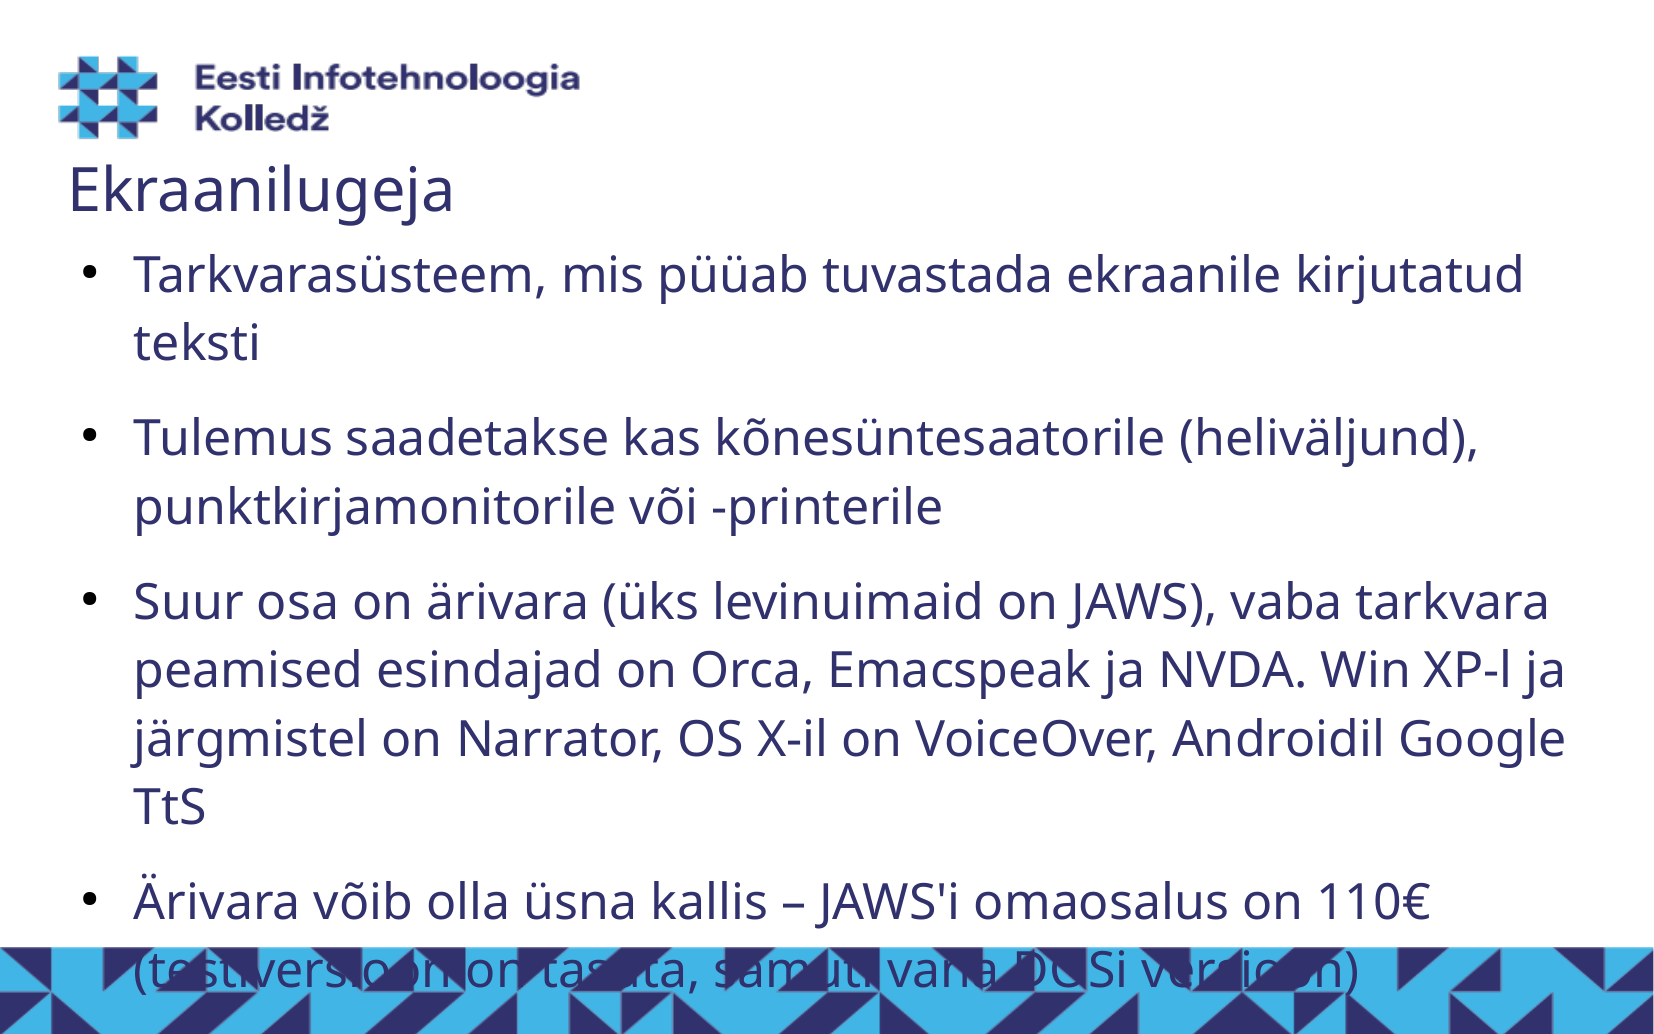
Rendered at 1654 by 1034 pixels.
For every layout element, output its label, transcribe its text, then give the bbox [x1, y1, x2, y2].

title Ekraanilugeja [67, 101, 1204, 238]
list Tarkvarasüsteem, mis püüab tuvastada ekraanile kirjutatud teksti Tulemus saadetakse kas kõnesüntesaatorile (heliväljund), punktkirjamonitorile või -printerile Suur osa on ärivara (üks levinuimaid on JAWS), vaba tarkvara peamised esindajad on Orca, Emacspeak ja NVDA. Win XP-l ja järgmistel on Narrator, OS X-il on VoiceOver, Androidil Google TtS Ärivara võib olla üsna kallis – JAWS'i omaosalus on 110€ (testiversioon on tasuta, samuti vana DOSi versioon) Eesti keele toetus on veel arenev [63, 238, 1635, 1034]
